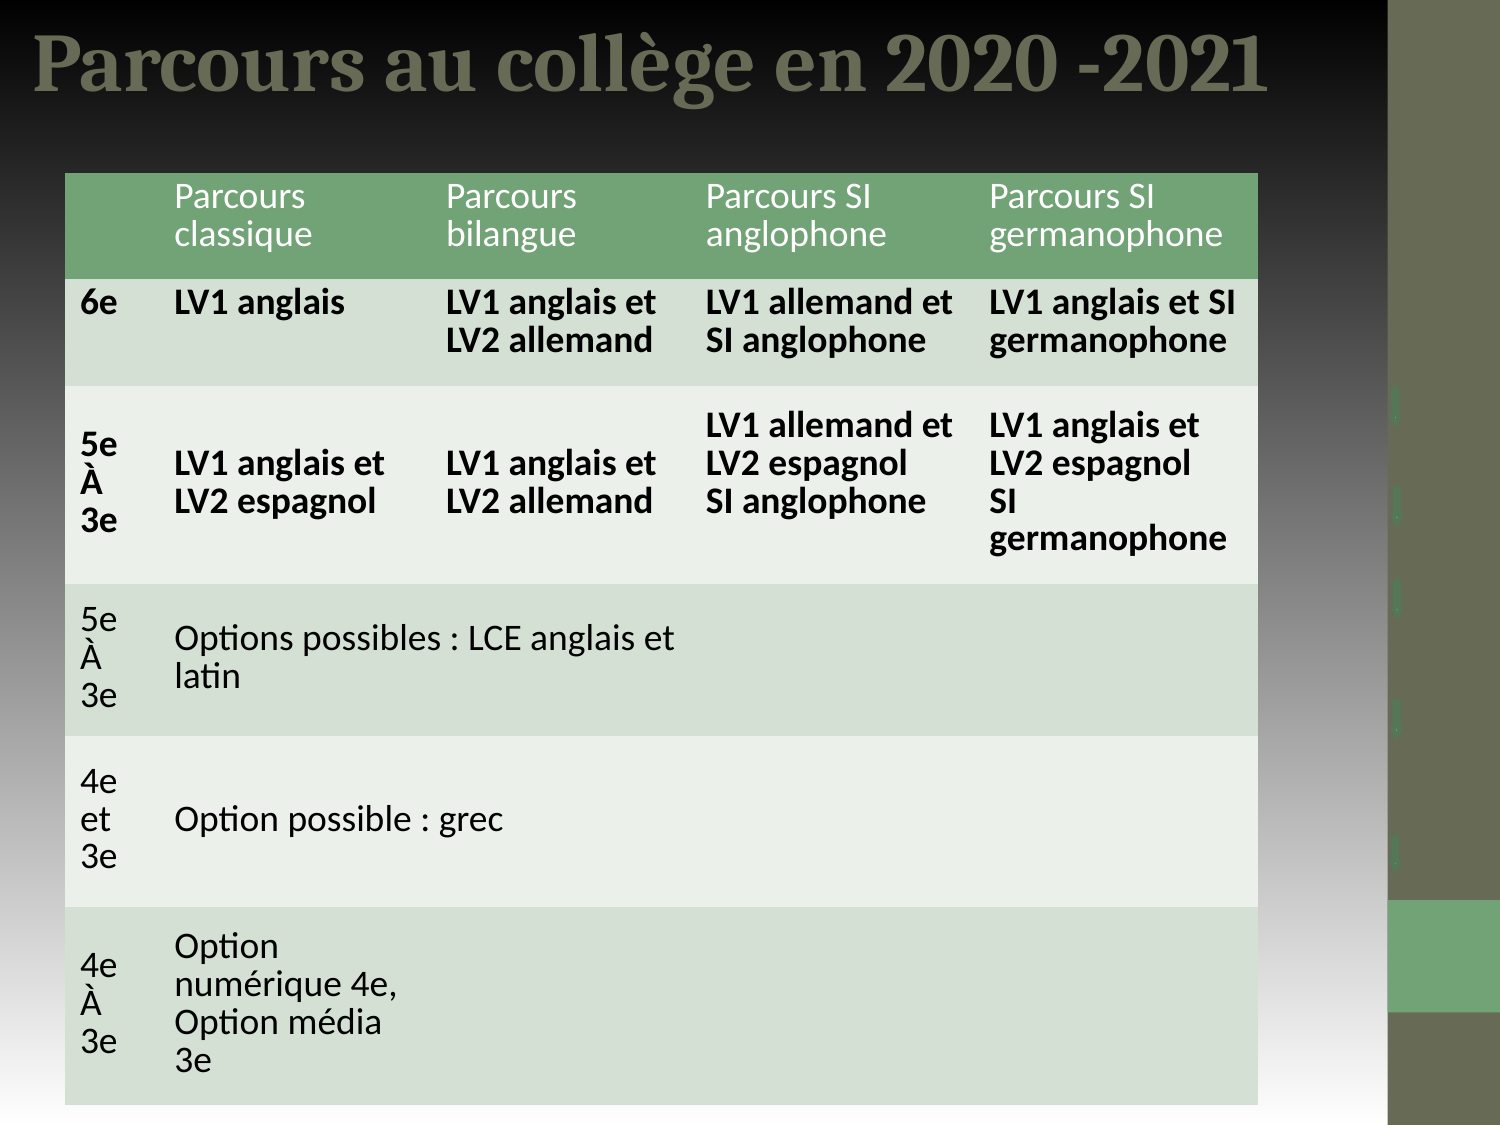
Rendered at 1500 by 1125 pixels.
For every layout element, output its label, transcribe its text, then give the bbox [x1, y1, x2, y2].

table_cell [431, 907, 691, 1105]
table_cell LV1 allemand et LV2 espagnol SI anglophone [691, 386, 974, 584]
table_cell Options possibles : LCE anglais et latin [159, 584, 691, 736]
table_cell [974, 584, 1258, 736]
text_box [1392, 701, 1401, 738]
table_cell LV1 allemand et SI anglophone [691, 279, 974, 386]
text_box [1393, 580, 1401, 617]
table_cell [691, 736, 974, 907]
table_cell [691, 907, 974, 1105]
table_cell LV1 anglais et LV2 allemand [431, 279, 691, 386]
table_header Parcours SI anglophone [691, 173, 974, 279]
table_header Parcours classique [159, 173, 431, 279]
table_cell 6e [65, 279, 159, 386]
table_cell Option numérique 4e, Option média 3e [159, 907, 431, 1105]
table_cell [974, 736, 1258, 907]
table_cell [691, 584, 974, 736]
title Parcours au collège en 2020 -2021 [17, 0, 1325, 141]
table_cell [974, 907, 1258, 1105]
text_box [1391, 388, 1400, 425]
table_cell LV1 anglais et LV2 espagnol SI germanophone [974, 386, 1258, 584]
text_box [1393, 488, 1401, 525]
table_cell LV1 anglais et LV2 allemand [431, 386, 691, 584]
table_header Parcours bilangue [431, 173, 691, 279]
table_cell LV1 anglais et LV2 espagnol [159, 386, 431, 584]
table_cell Option possible : grec [159, 736, 691, 907]
table_cell 5e À 3e [65, 386, 159, 584]
table_header [65, 173, 159, 279]
table_cell 5e À 3e [65, 584, 159, 736]
text_box [1391, 836, 1400, 870]
table_cell 4e À 3e [65, 907, 159, 1105]
table_cell 4e et 3e [65, 736, 159, 907]
table_header Parcours SI germanophone [974, 173, 1258, 279]
table_cell LV1 anglais [159, 279, 431, 386]
table_cell LV1 anglais et SI germanophone [974, 279, 1258, 386]
